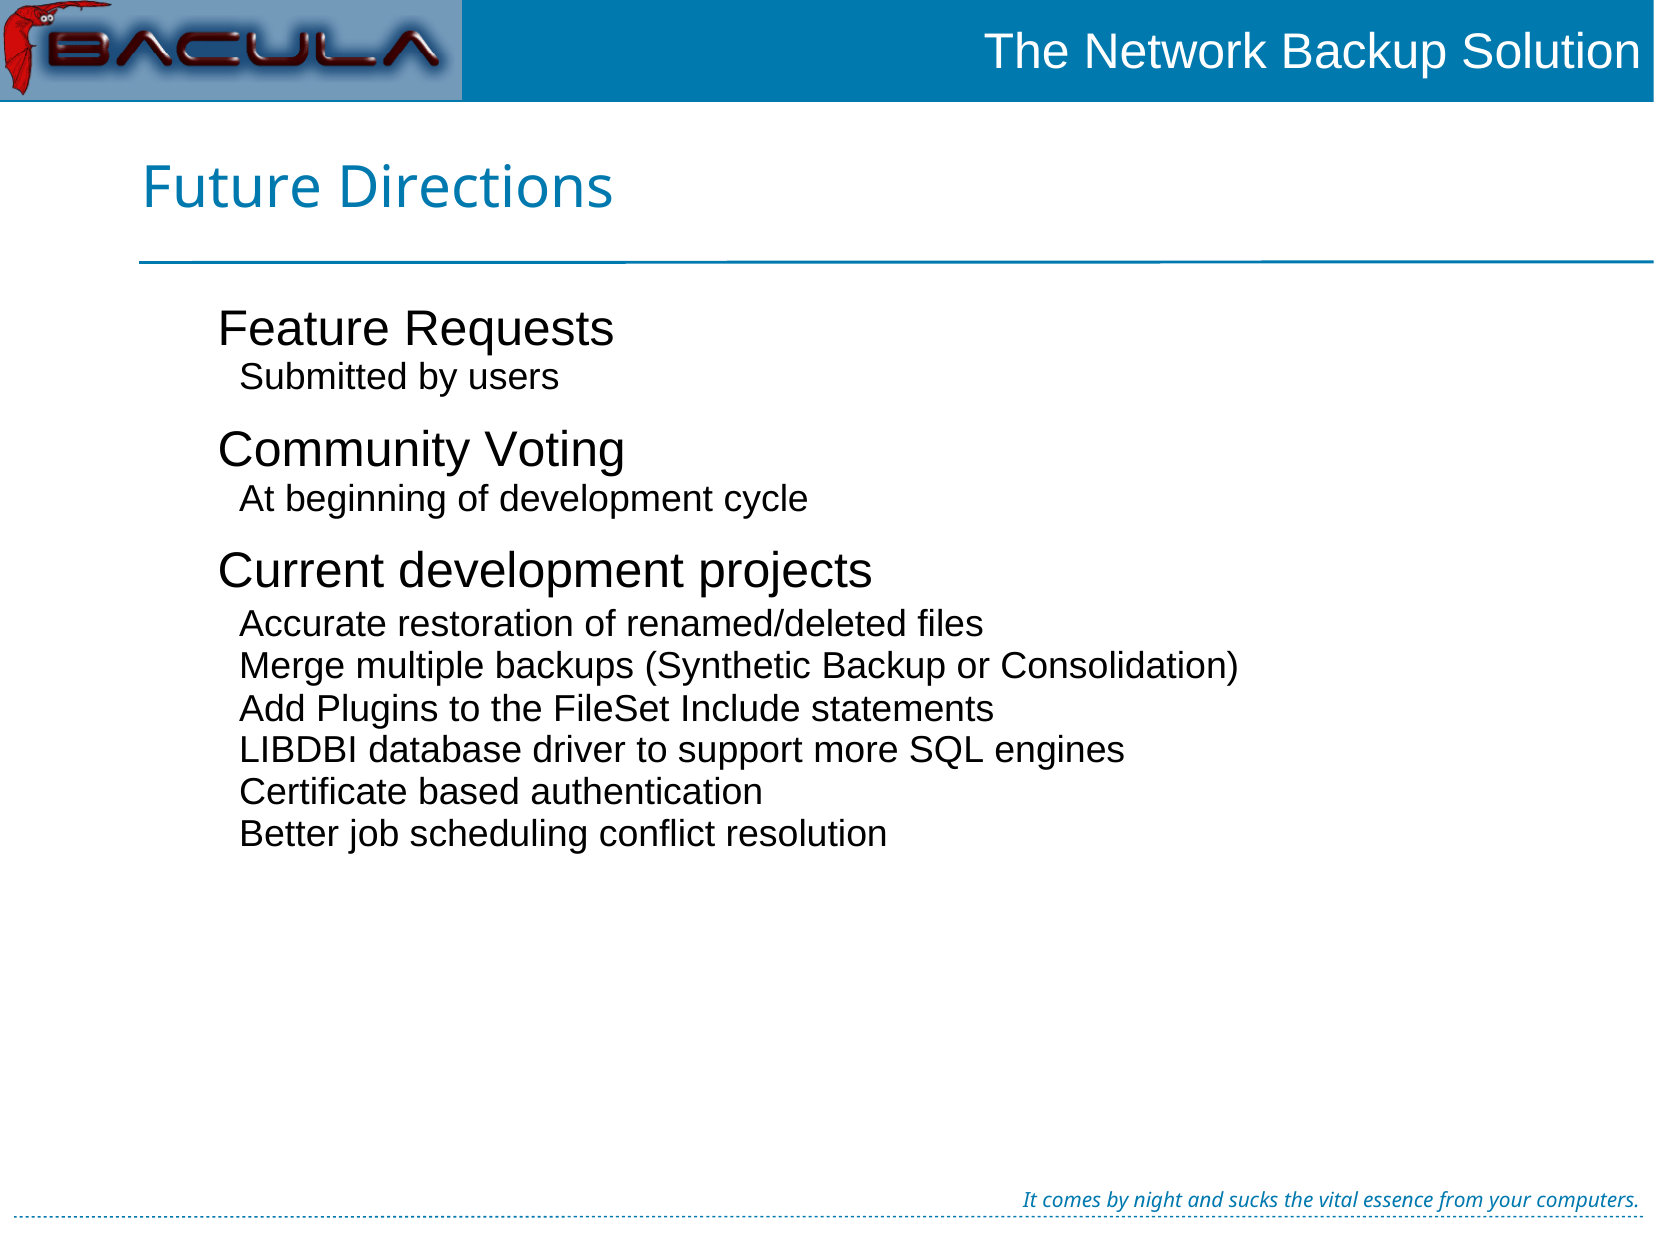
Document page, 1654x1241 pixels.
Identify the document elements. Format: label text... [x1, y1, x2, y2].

title Future Directions [141, 112, 1501, 226]
picture [0, 0, 461, 99]
list Feature Requests Submitted by users Community Voting At beginning of development cycle Current development projects Accurate restoration of renamed/deleted files Merge multiple backups (Synthetic Backup or Consolidation) Add Plugins to the FileSet Include statements LIBDBI database driver to support more SQL engines Certificate based authentication Better job scheduling conflict resolution [144, 300, 1538, 1127]
